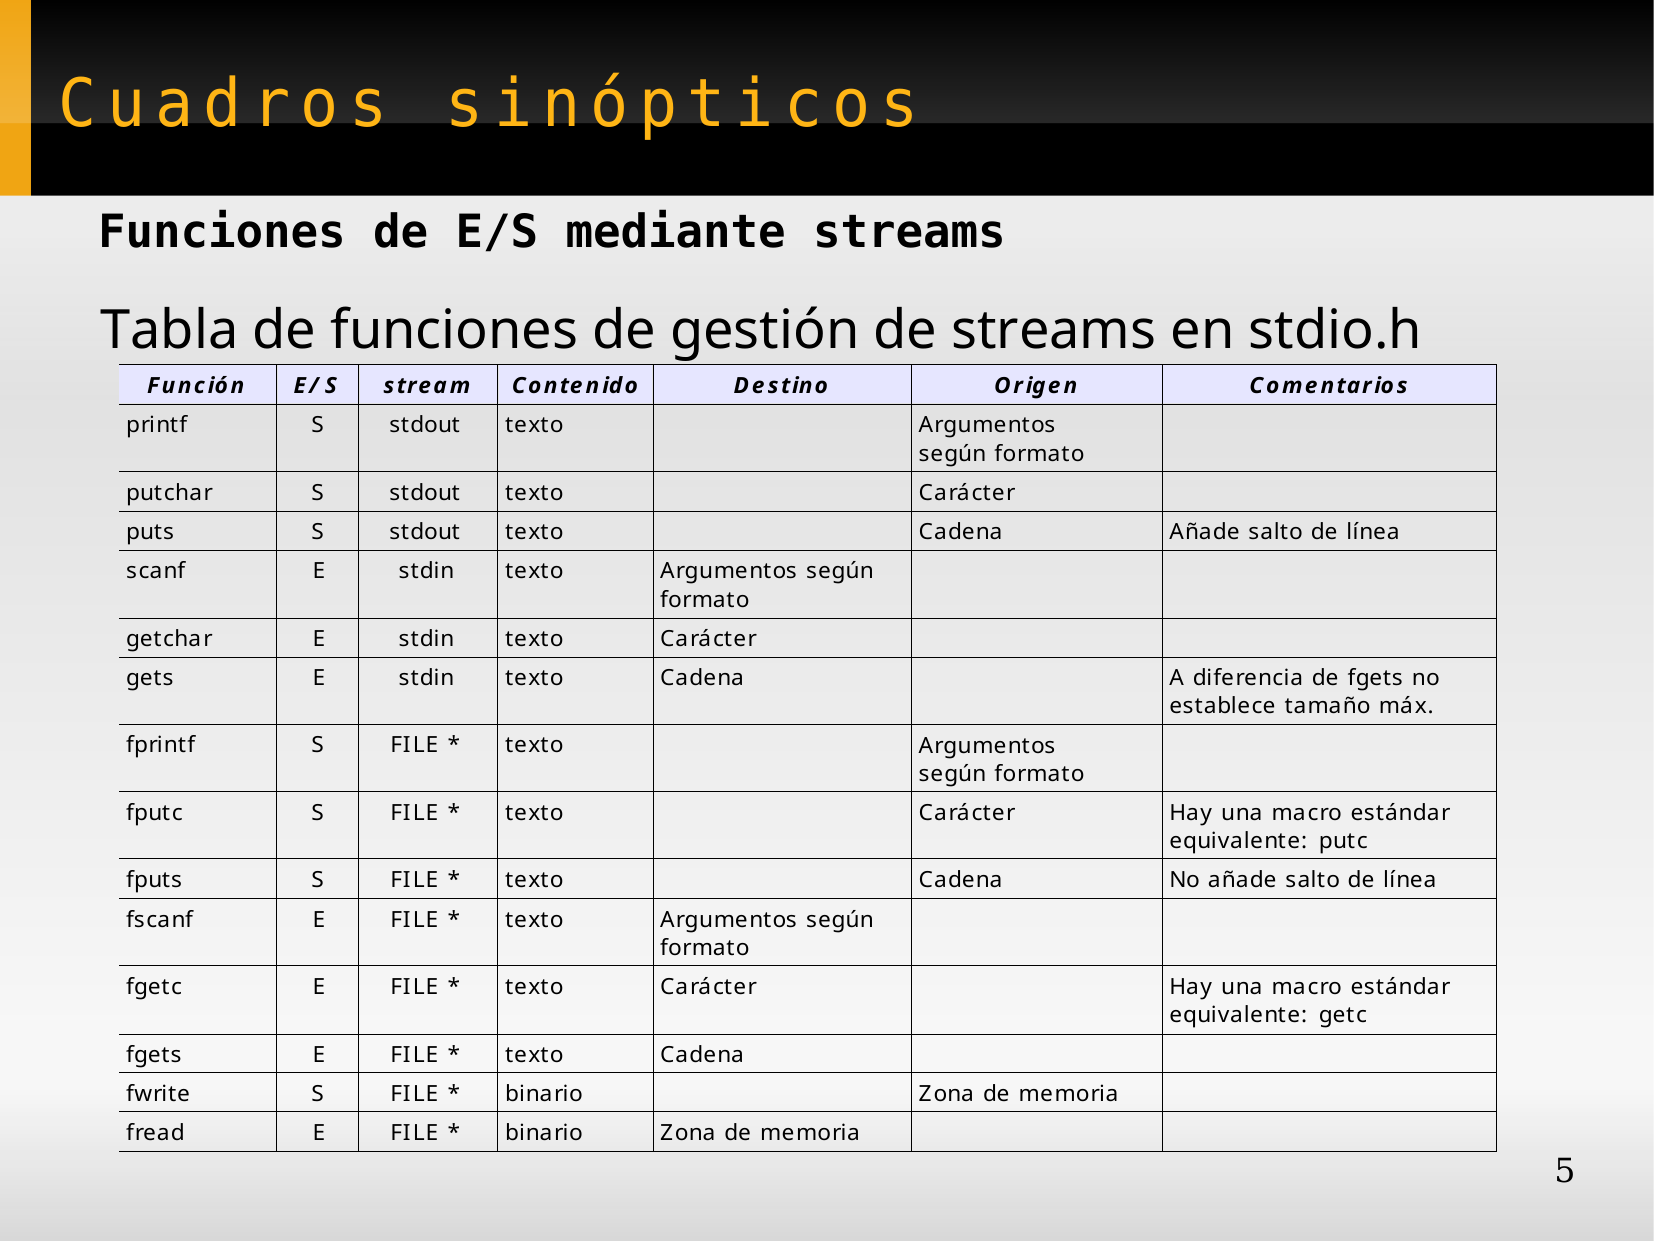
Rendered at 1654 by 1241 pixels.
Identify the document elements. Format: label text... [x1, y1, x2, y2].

picture [0, 0, 1654, 1241]
text_box Funciones de E/S mediante streams [83, 197, 1021, 266]
chart [119, 364, 1567, 1201]
title Cuadros sinópticos [59, 29, 1506, 178]
list Tabla de funciones de gestión de streams en stdio.h [82, 290, 1571, 546]
